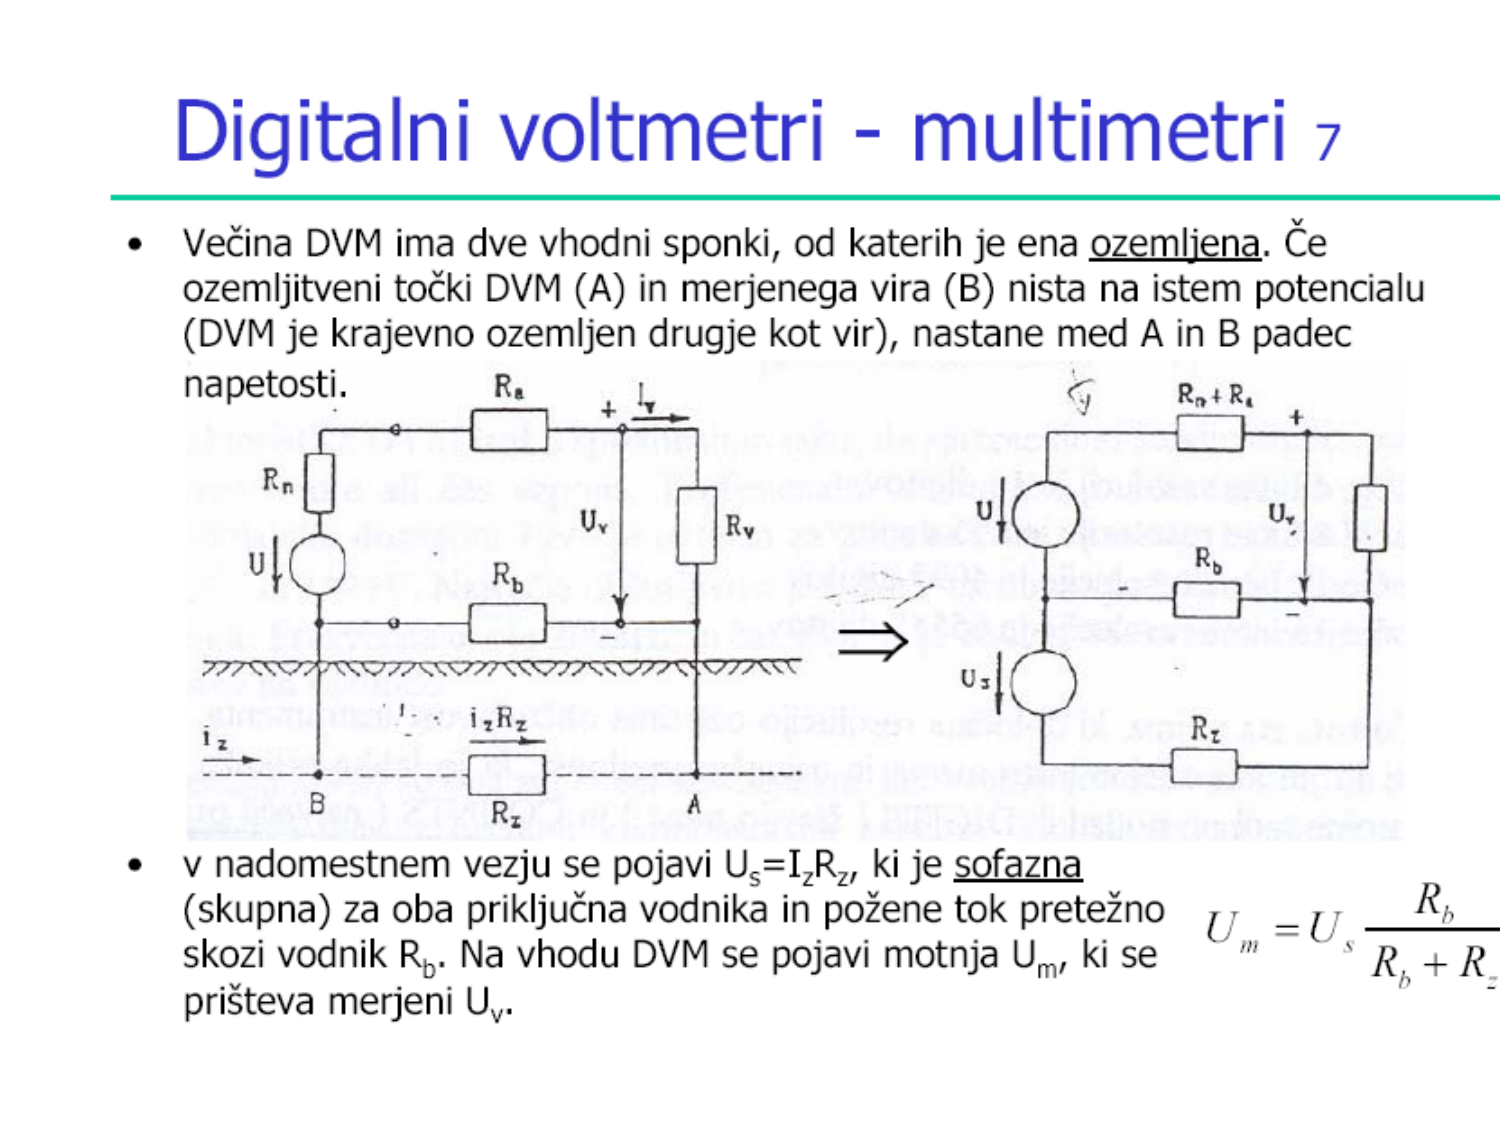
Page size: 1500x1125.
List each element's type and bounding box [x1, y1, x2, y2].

picture [41, 48, 1500, 1045]
